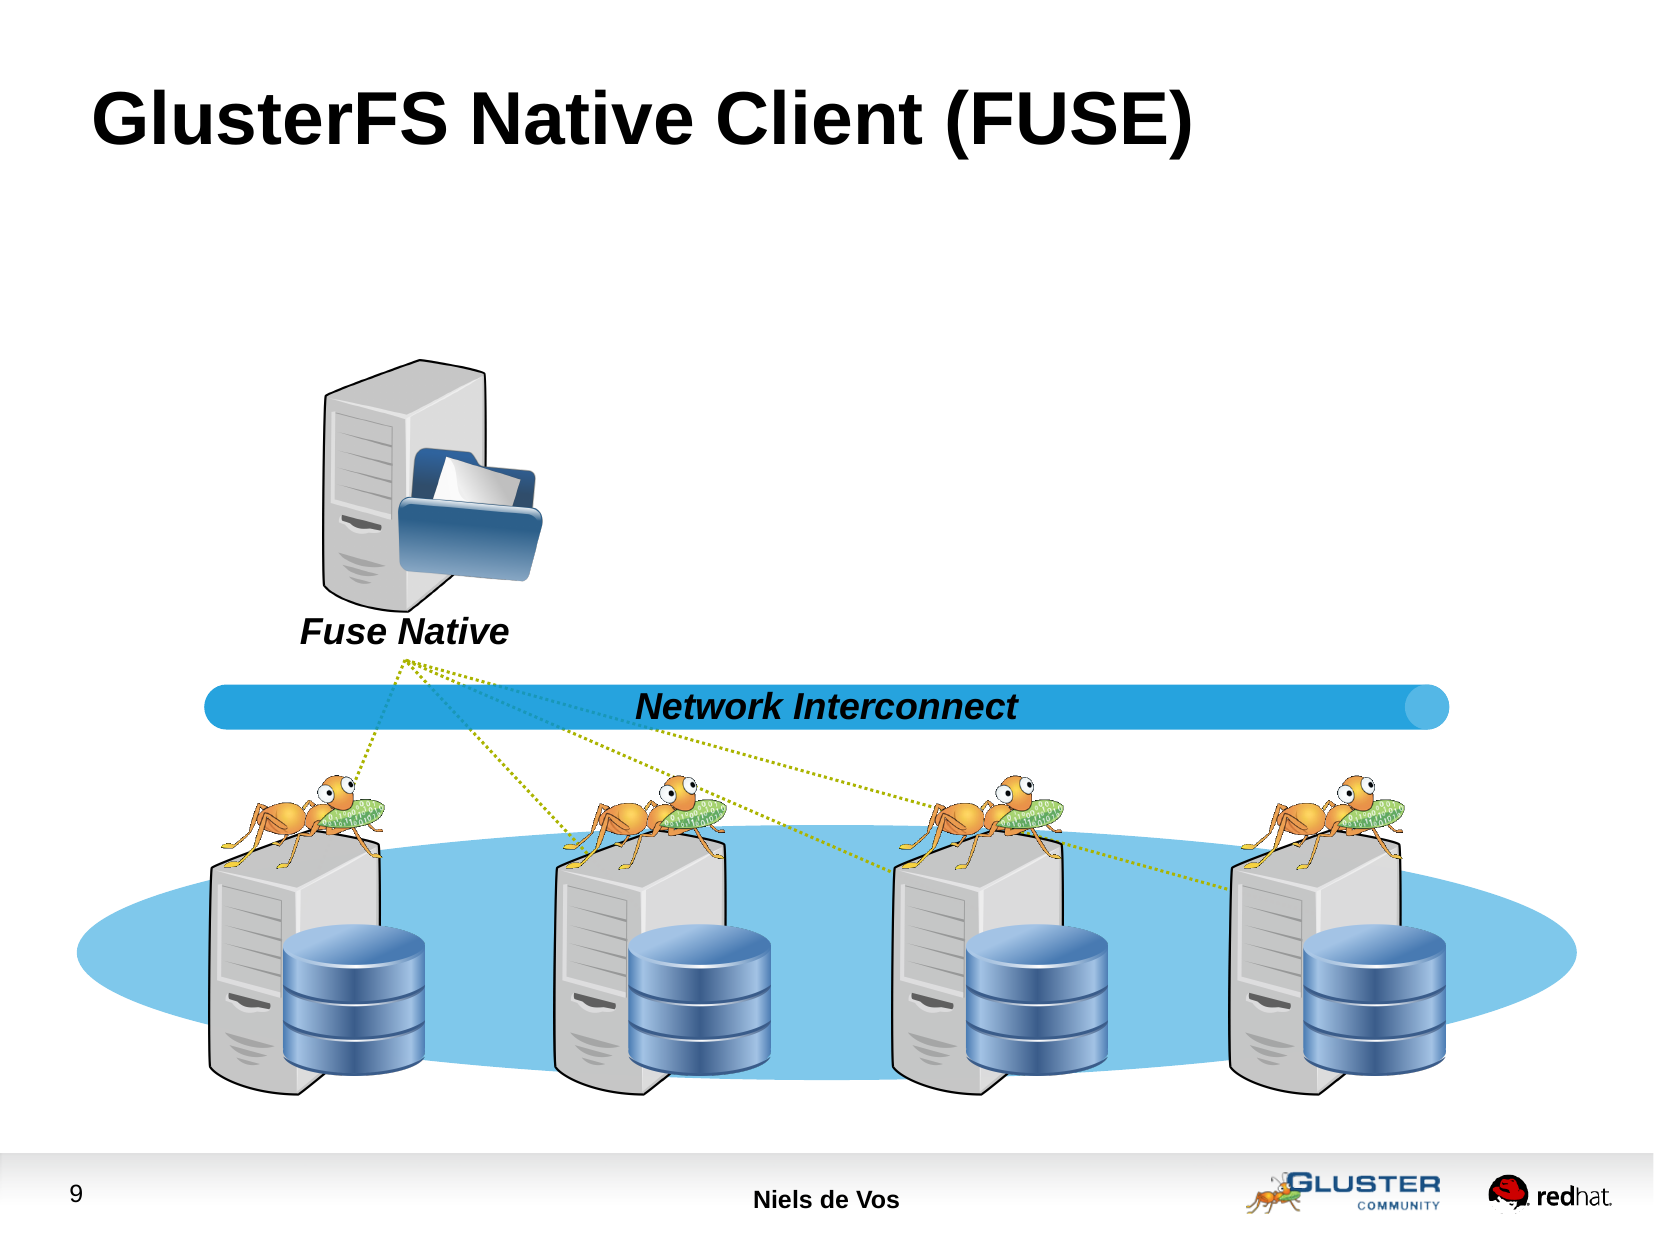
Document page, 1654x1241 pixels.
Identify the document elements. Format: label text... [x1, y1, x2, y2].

text_box [204, 684, 620, 730]
text_box Fuse Native [285, 603, 525, 661]
text_box [1108, 834, 1228, 1071]
text_box [1446, 880, 1577, 1025]
text_box [729, 825, 896, 1081]
picture [208, 743, 425, 1096]
text_box Network Interconnect [620, 678, 1034, 736]
picture [891, 743, 1108, 1096]
text_box [76, 880, 208, 1025]
text_box [1034, 684, 1422, 730]
text_box [425, 833, 553, 1072]
picture [0, 1153, 1654, 1238]
picture [322, 359, 543, 613]
title GlusterFS Native Client (FUSE) [91, 15, 1580, 223]
picture [1228, 743, 1446, 1096]
picture [553, 743, 771, 1096]
